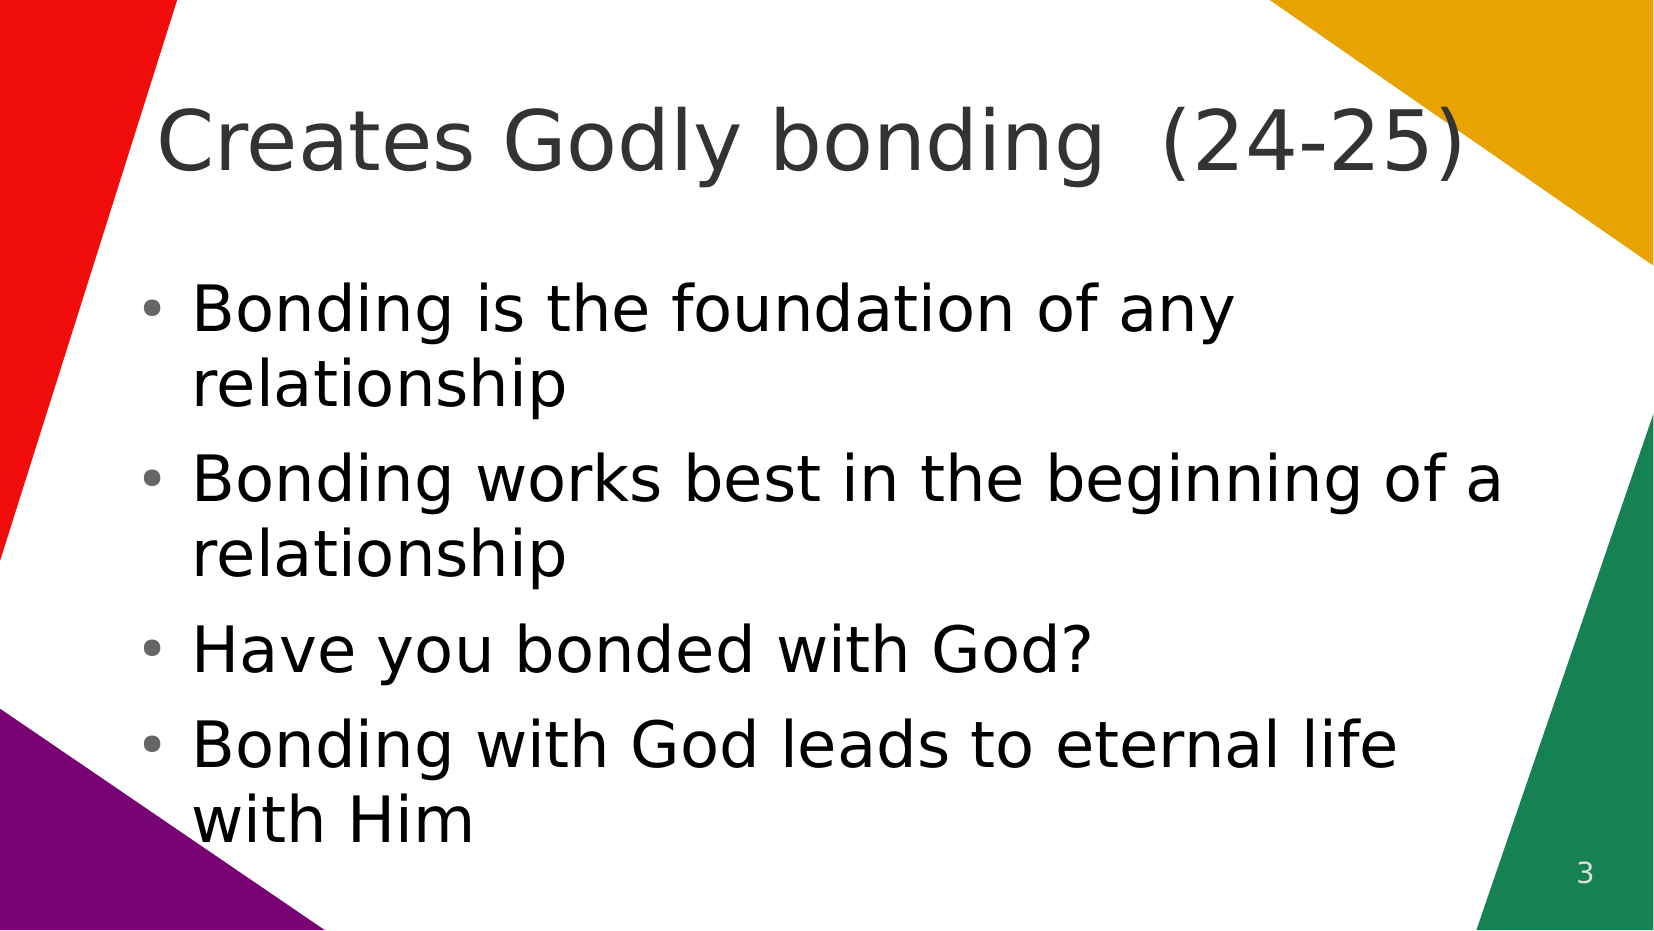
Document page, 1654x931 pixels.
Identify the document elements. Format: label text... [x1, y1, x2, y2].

title Creates Godly bonding (24-25) [112, 59, 1536, 226]
list Bonding is the foundation of any relationship Bonding works best in the beginning of a relationship Have you bonded with God? Bonding with God leads to eternal life with Him [123, 271, 1542, 863]
